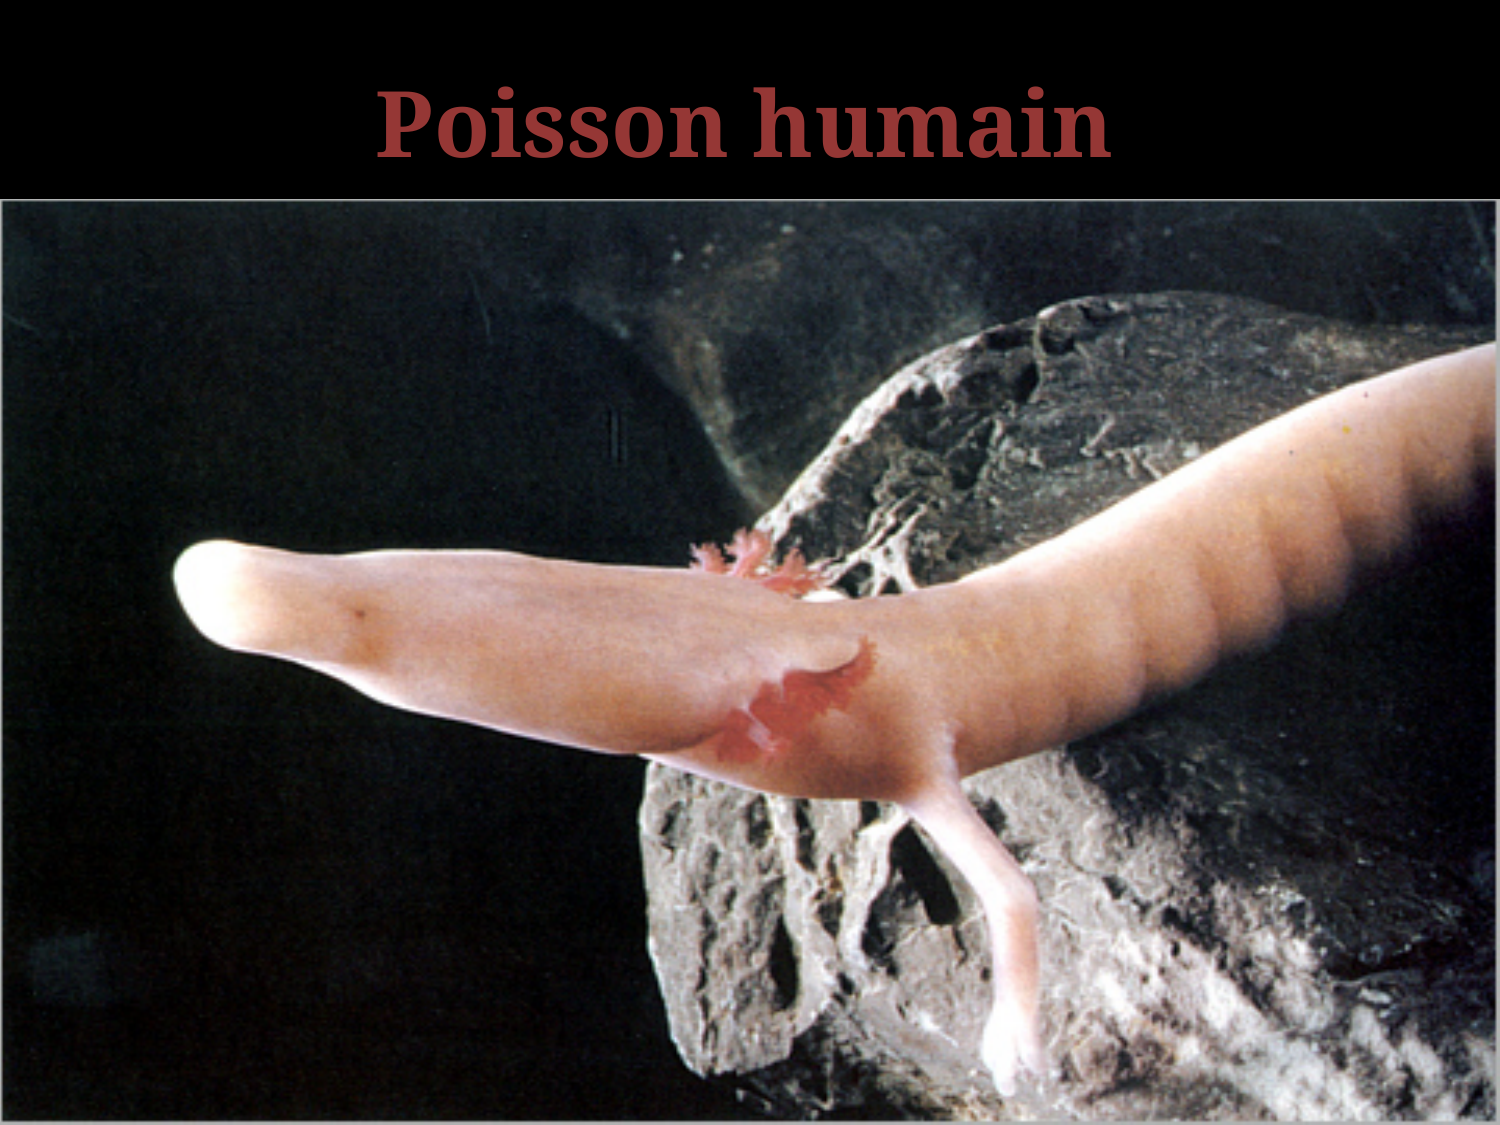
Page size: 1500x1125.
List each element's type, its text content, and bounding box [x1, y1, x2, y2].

list Poisson humain [70, 58, 1421, 198]
picture [0, 199, 1500, 1125]
